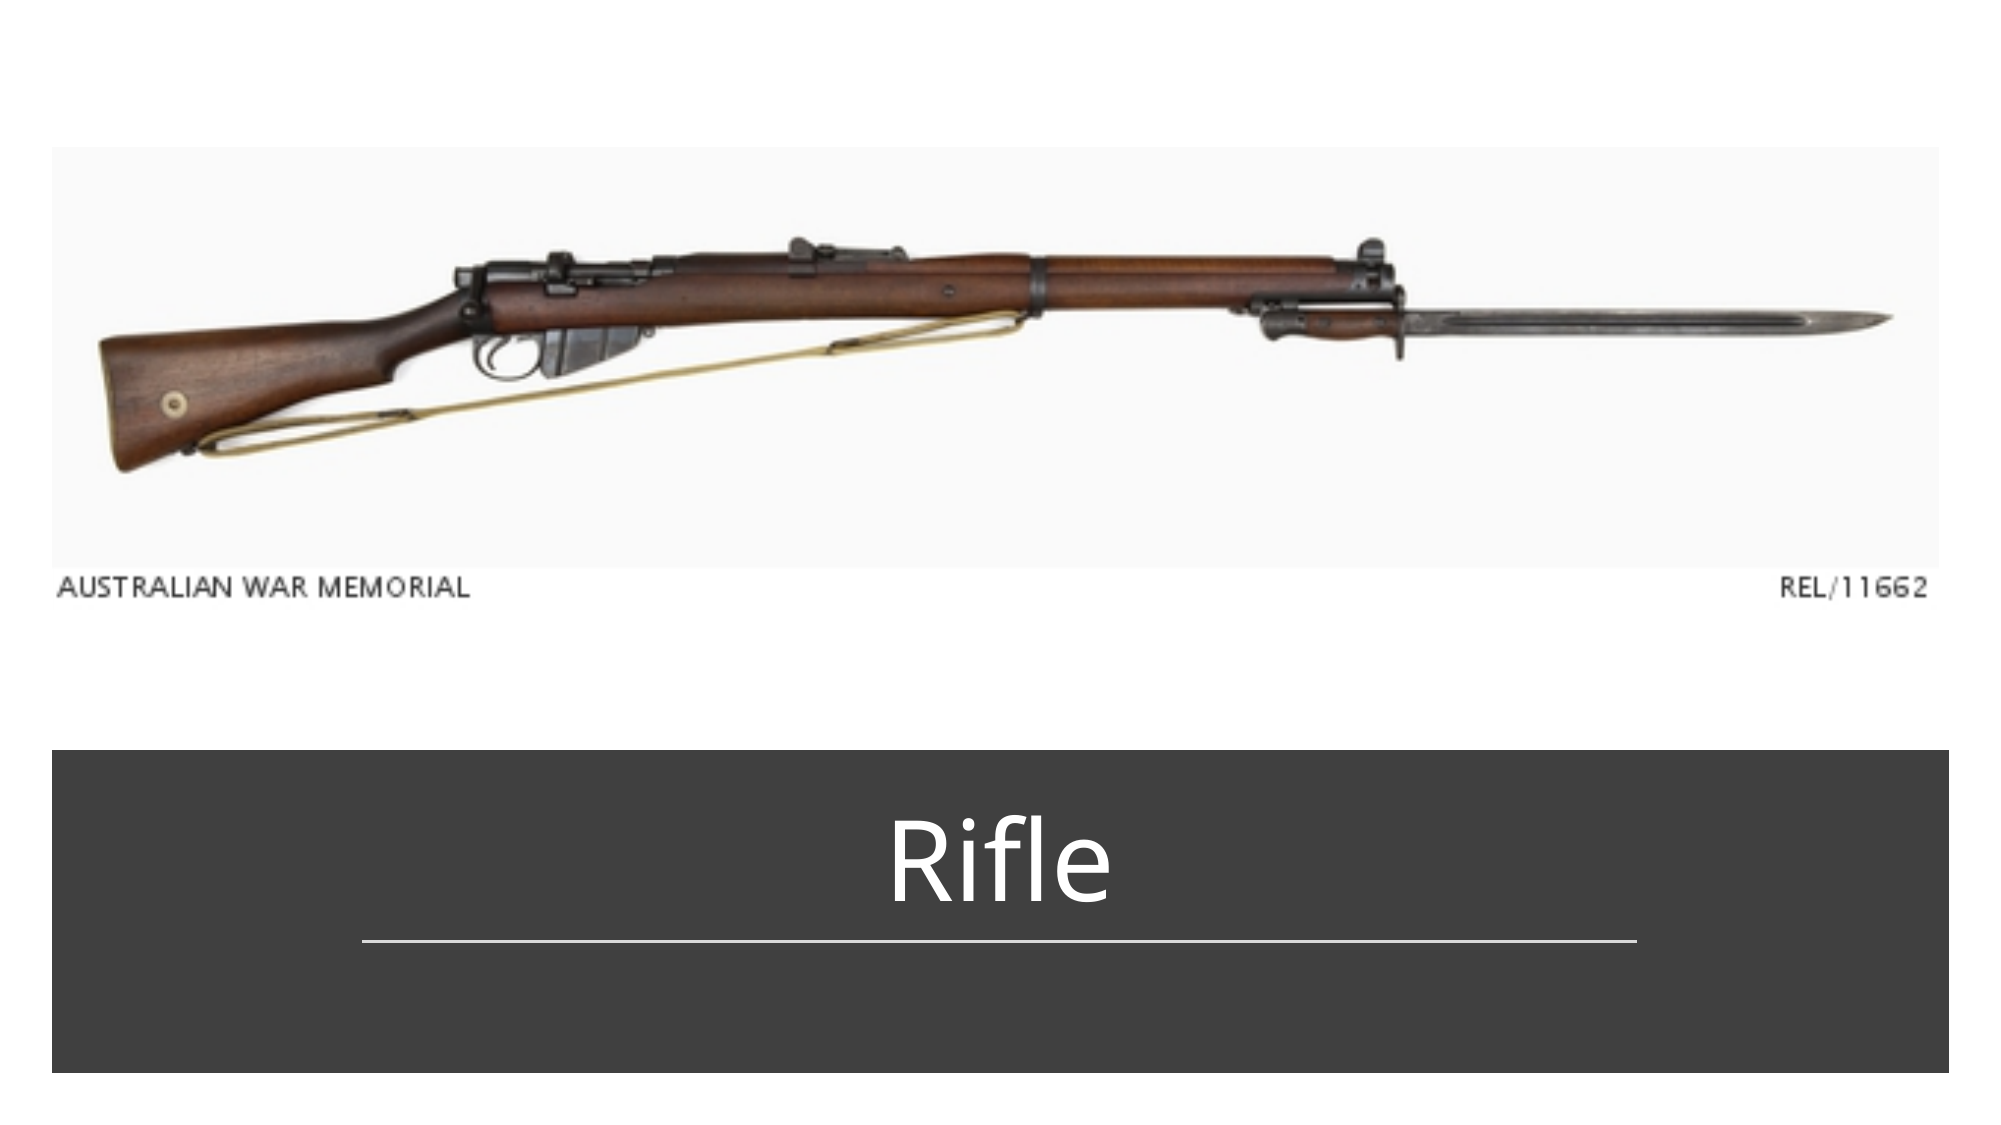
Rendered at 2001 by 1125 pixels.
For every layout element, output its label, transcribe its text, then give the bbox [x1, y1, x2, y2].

title Rifle [86, 780, 1914, 933]
text_box [62, 760, 1938, 1063]
picture [52, 147, 1939, 610]
